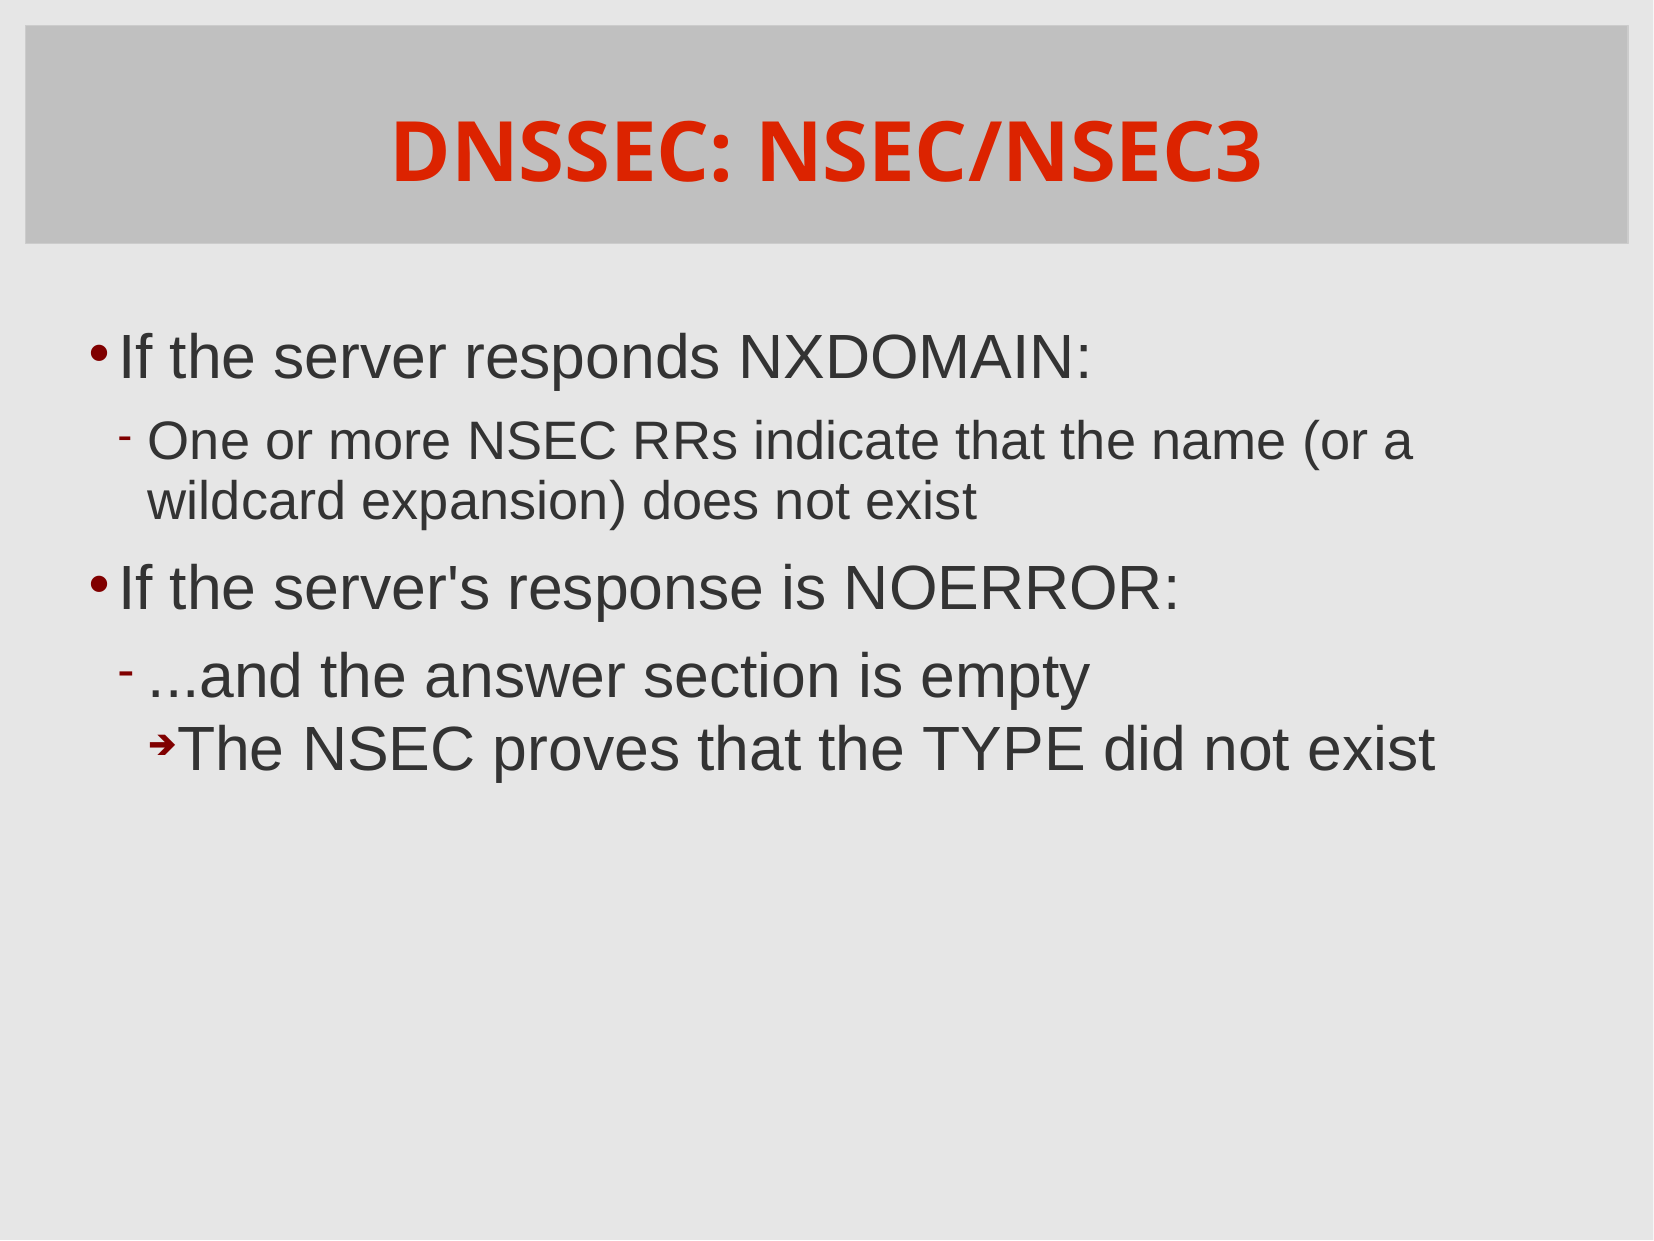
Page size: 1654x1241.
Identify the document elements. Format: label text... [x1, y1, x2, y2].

title DNSSEC: NSEC/NSEC3 [121, 46, 1532, 253]
list If the server responds NXDOMAIN: One or more NSEC RRs indicate that the name (or a wildcard expansion) does not exist If the server's response is NOERROR: ...and the answer section is empty The NSEC proves that the TYPE did not exist [59, 322, 1593, 1131]
